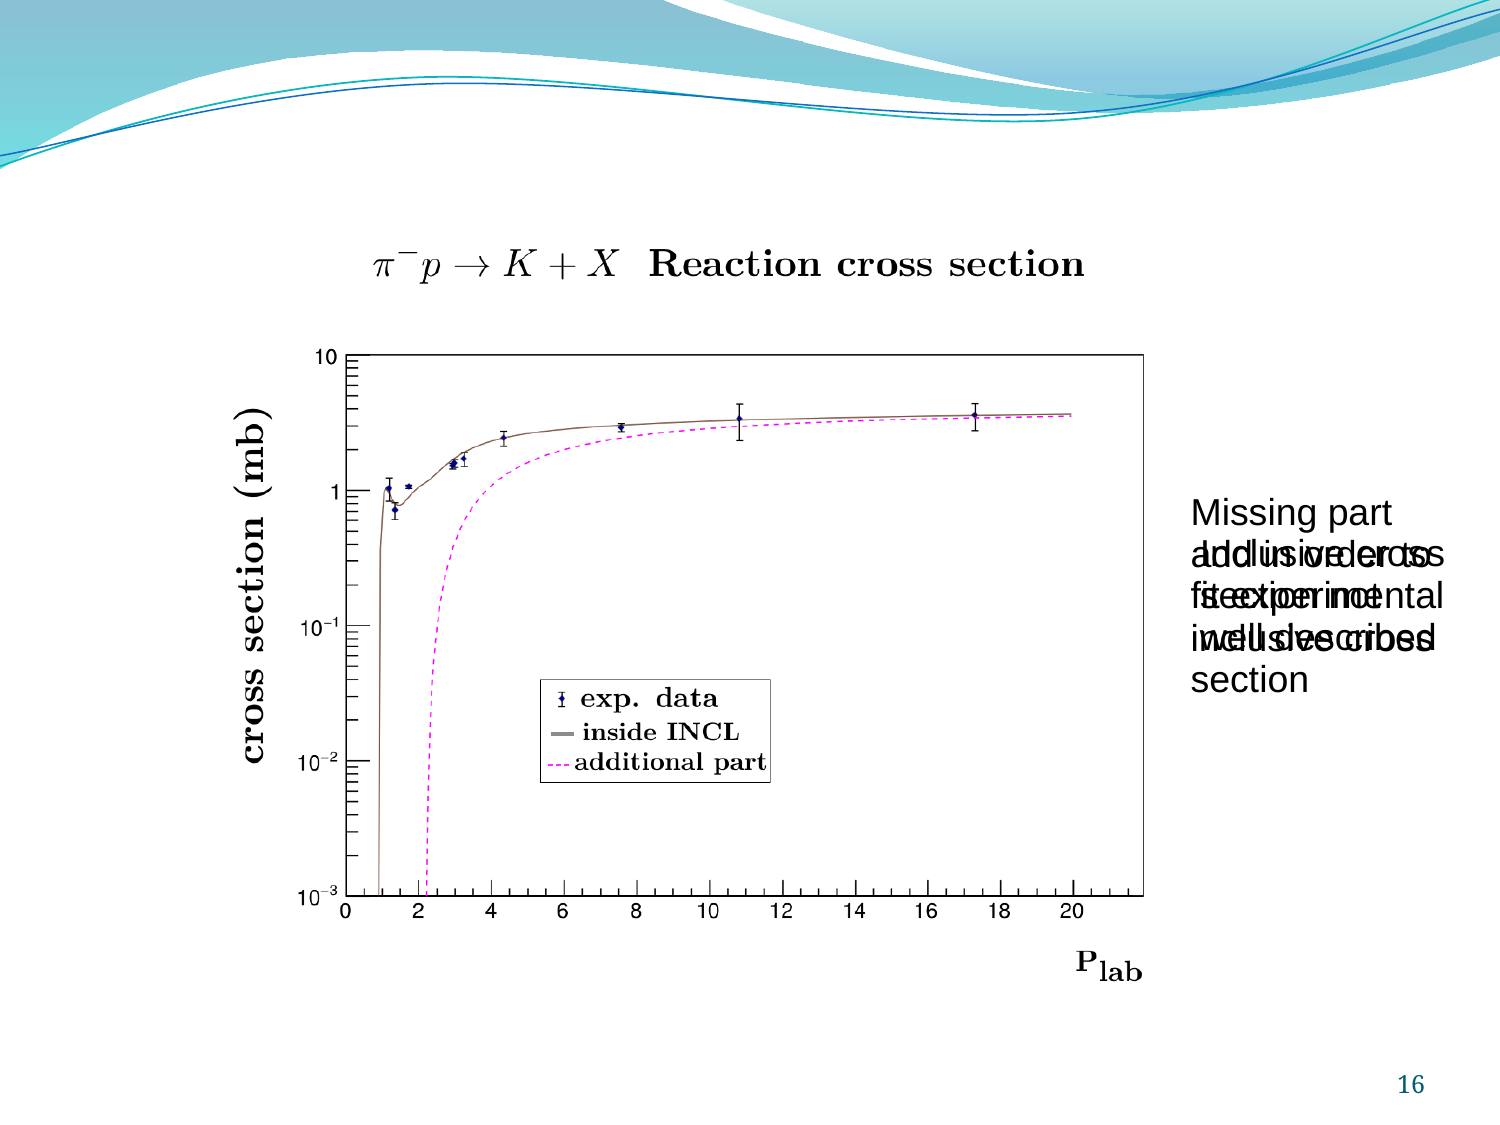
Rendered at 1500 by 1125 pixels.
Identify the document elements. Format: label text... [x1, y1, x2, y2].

picture [212, 220, 1263, 1006]
text_box Missing part add in order to fit experimental inclusive cross section [1175, 483, 1476, 751]
